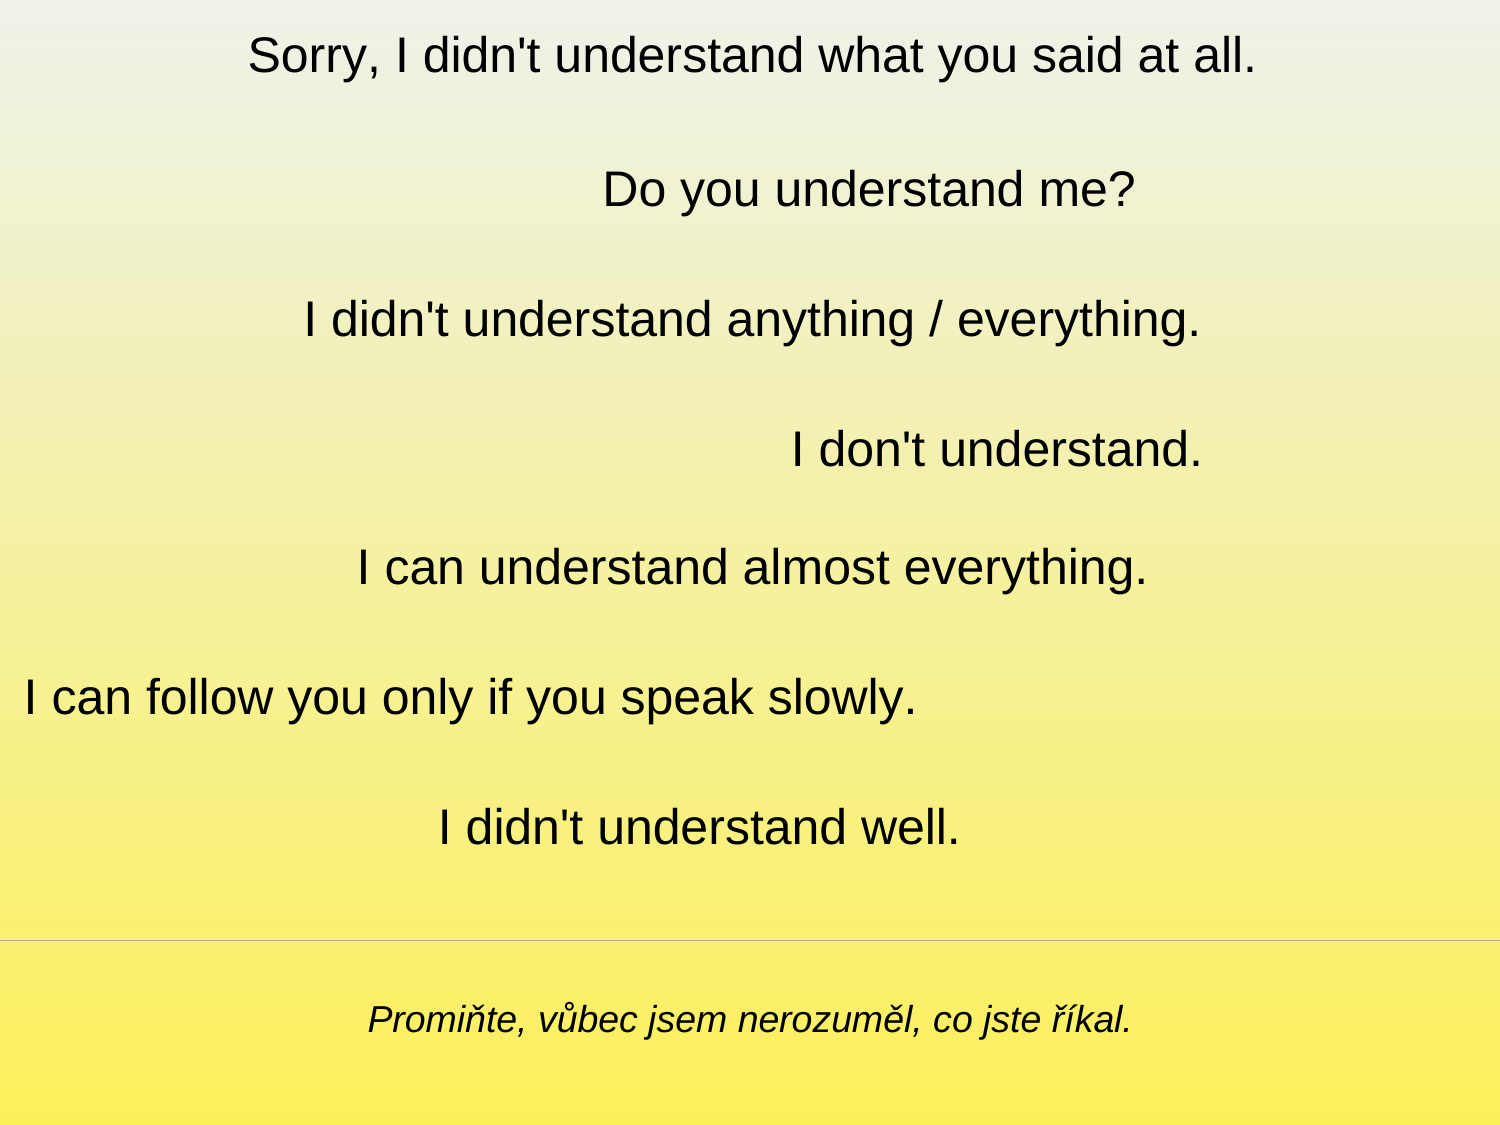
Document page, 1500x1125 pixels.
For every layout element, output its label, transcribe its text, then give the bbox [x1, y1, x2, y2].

text_box Promiňte, vůbec jsem nerozuměl, co jste říkal. [352, 987, 1149, 1049]
text_box I can follow you only if you speak slowly. [8, 656, 934, 733]
text_box I can understand almost everything. [5, 527, 1500, 603]
text_box I didn't understand anything / everything. [5, 278, 1500, 355]
text_box I didn't understand well. [423, 786, 977, 863]
text_box Sorry, I didn't understand what you said at all. [5, 14, 1500, 90]
text_box Do you understand me? [587, 148, 1152, 225]
text_box I don't understand. [775, 408, 1219, 485]
